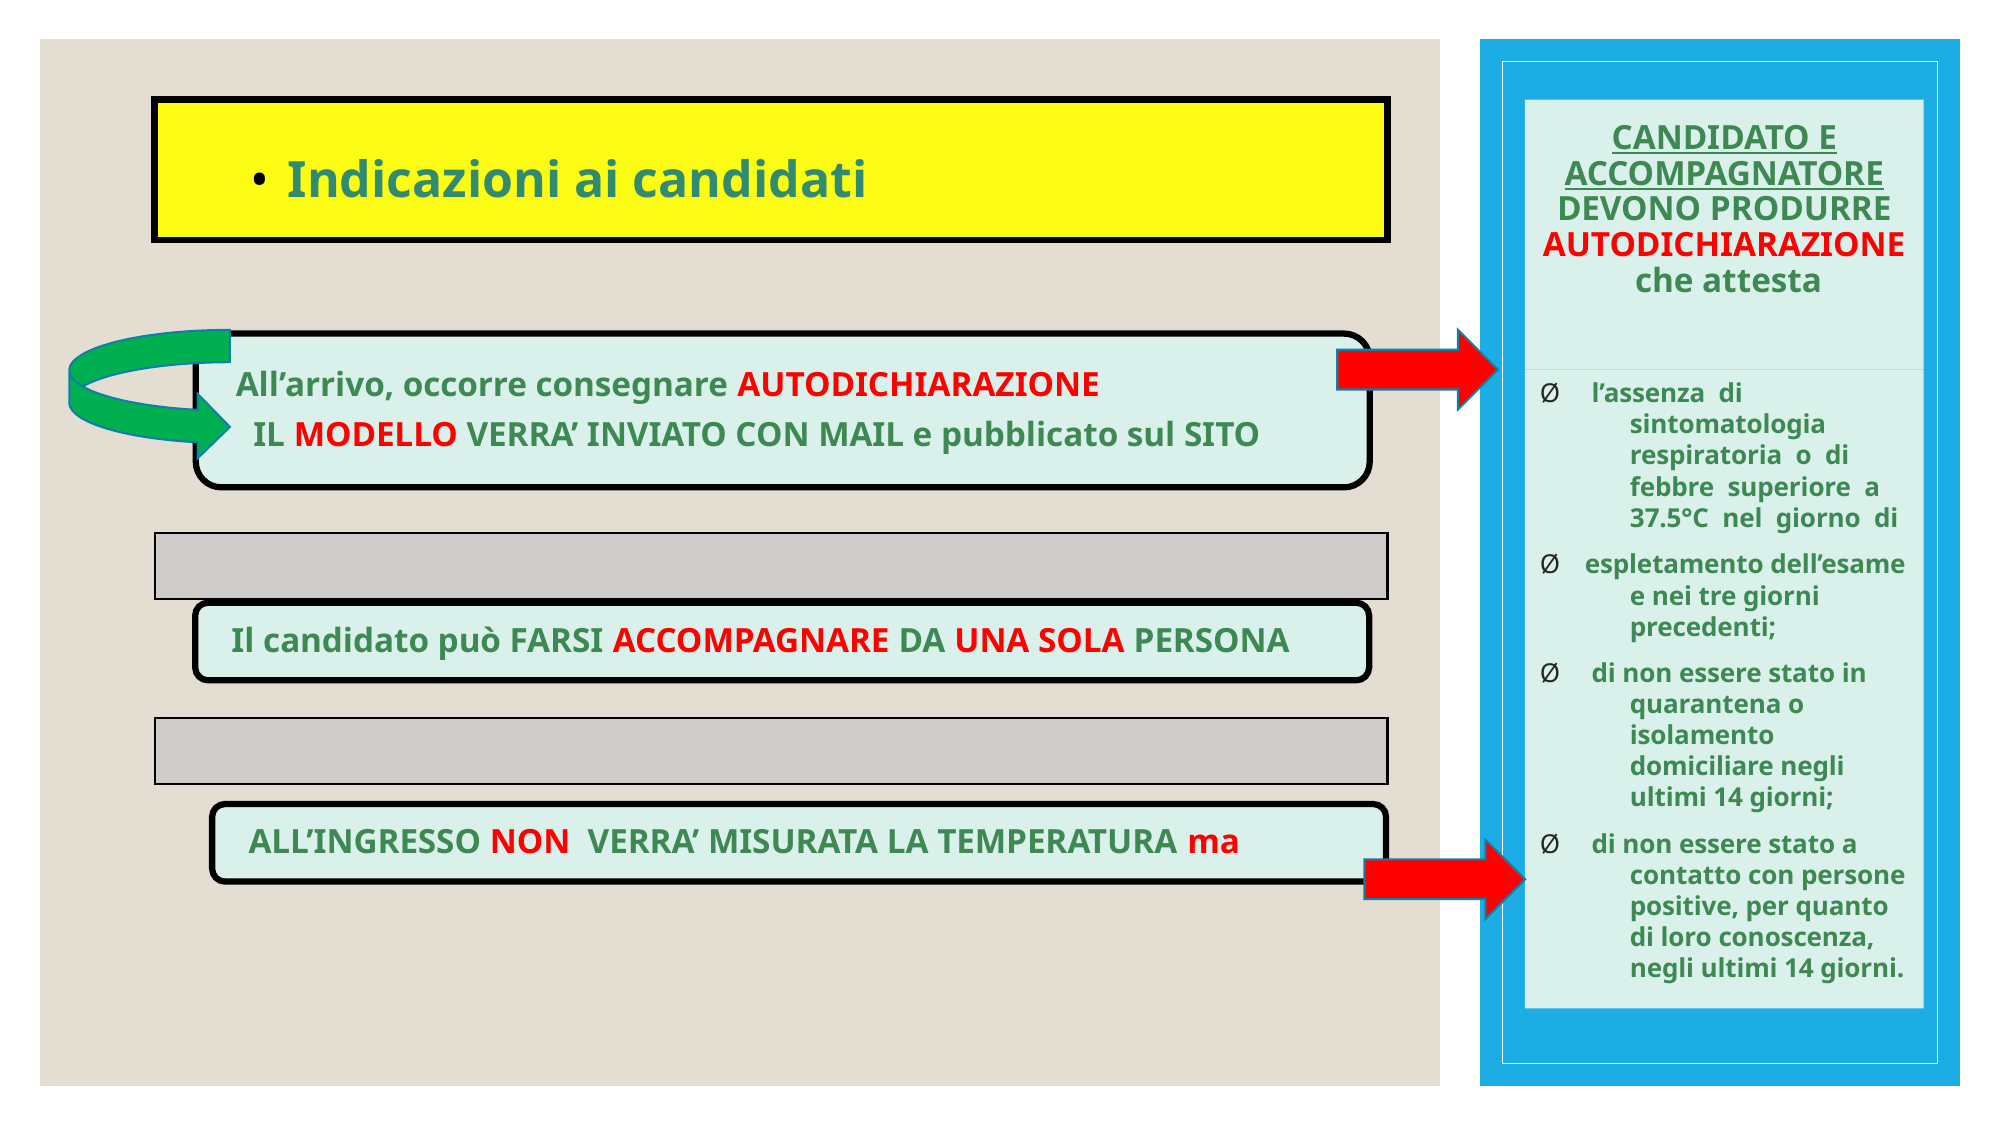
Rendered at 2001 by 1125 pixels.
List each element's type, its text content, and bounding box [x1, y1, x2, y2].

list l’assenza di sintomatologia respiratoria o di febbre superiore a 37.5°C nel giorno di espletamento dell’esame e nei tre giorni precedenti; di non essere stato in quarantena o isolamento domiciliare negli ultimi 14 giorni; di non essere stato a contatto con persone positive, per quanto di loro conoscenza, negli ultimi 14 giorni. [1524, 369, 1924, 1009]
text_box Il candidato può FARSI ACCOMPAGNARE DA UNA SOLA PERSONA [195, 602, 1370, 681]
text_box Indicazioni ai candidati [154, 99, 1388, 241]
title CANDIDATO E ACCOMPAGNATORE DEVONO PRODURRE AUTODICHIARAZIONE che attesta [1524, 99, 1924, 369]
text_box ALL’INGRESSO NON VERRA’ MISURATA LA TEMPERATURA ma [212, 804, 1387, 882]
text_box [1337, 329, 1498, 410]
text_box [155, 718, 1388, 784]
text_box [1364, 839, 1526, 920]
text_box All’arrivo, occorre consegnare AUTODICHIARAZIONE IL MODELLO VERRA’ INVIATO CON MAIL e pubblicato sul SITO [195, 333, 1370, 488]
text_box [155, 533, 1388, 599]
text_box [69, 329, 230, 459]
